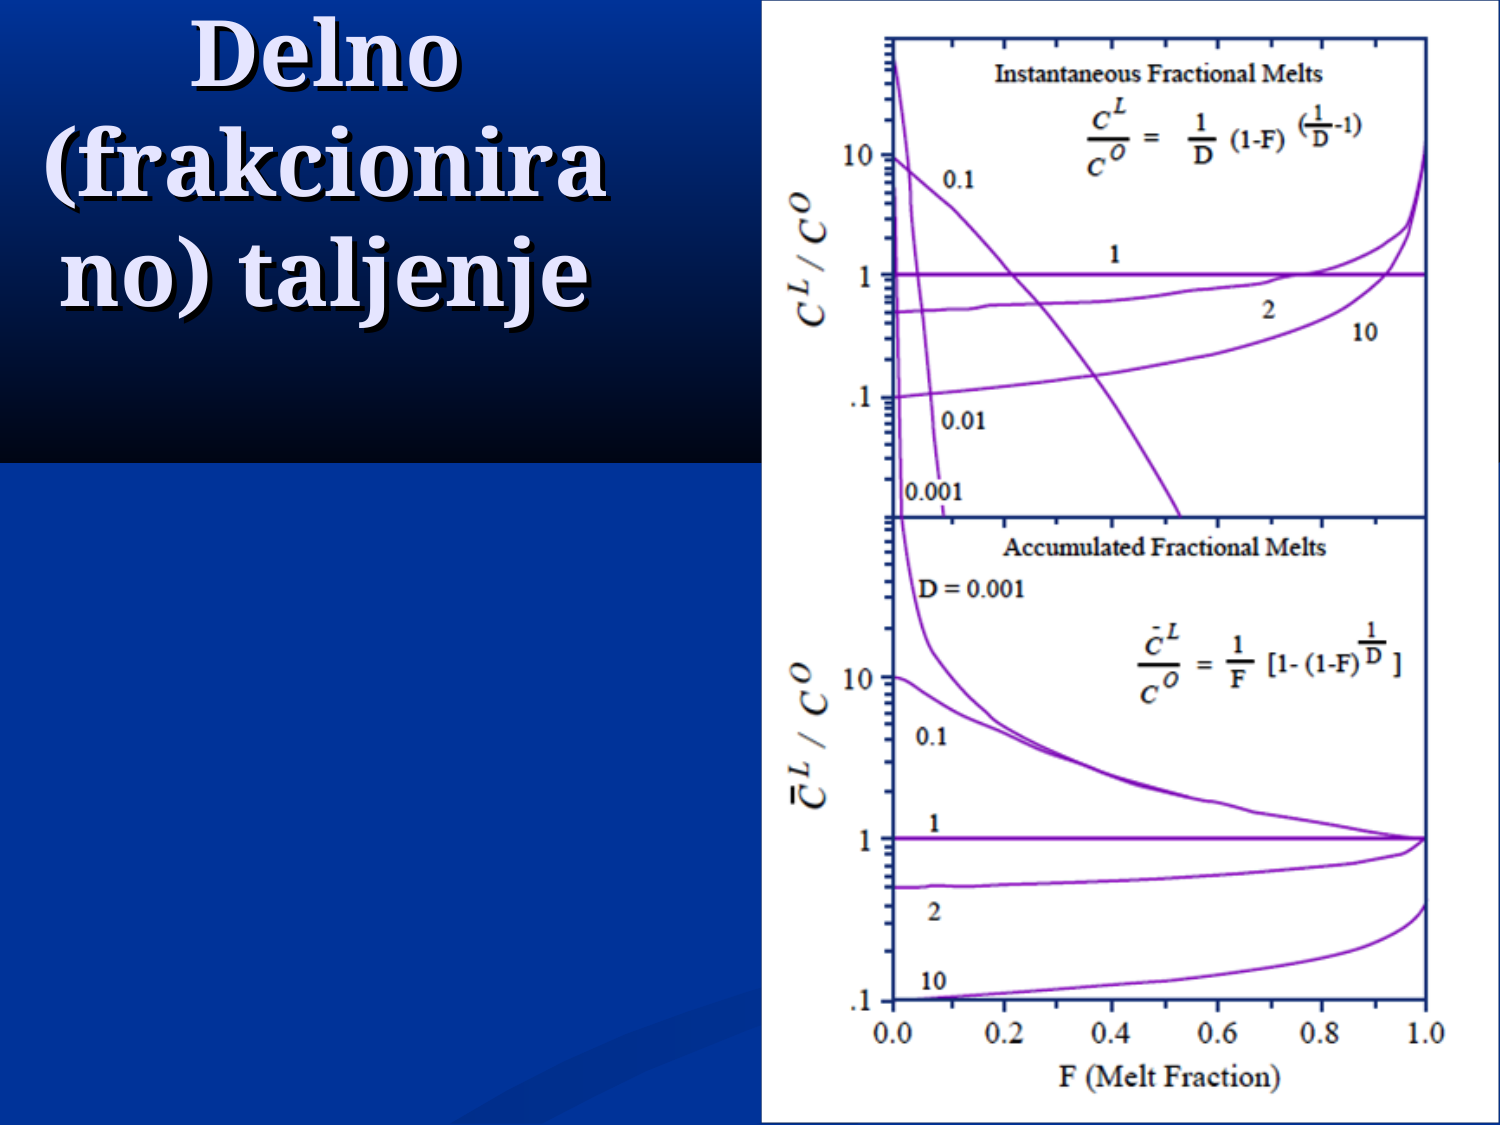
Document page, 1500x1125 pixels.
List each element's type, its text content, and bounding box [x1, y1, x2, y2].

picture [760, 0, 1500, 1125]
title Delno (frakcionirano) taljenje [0, 0, 652, 333]
